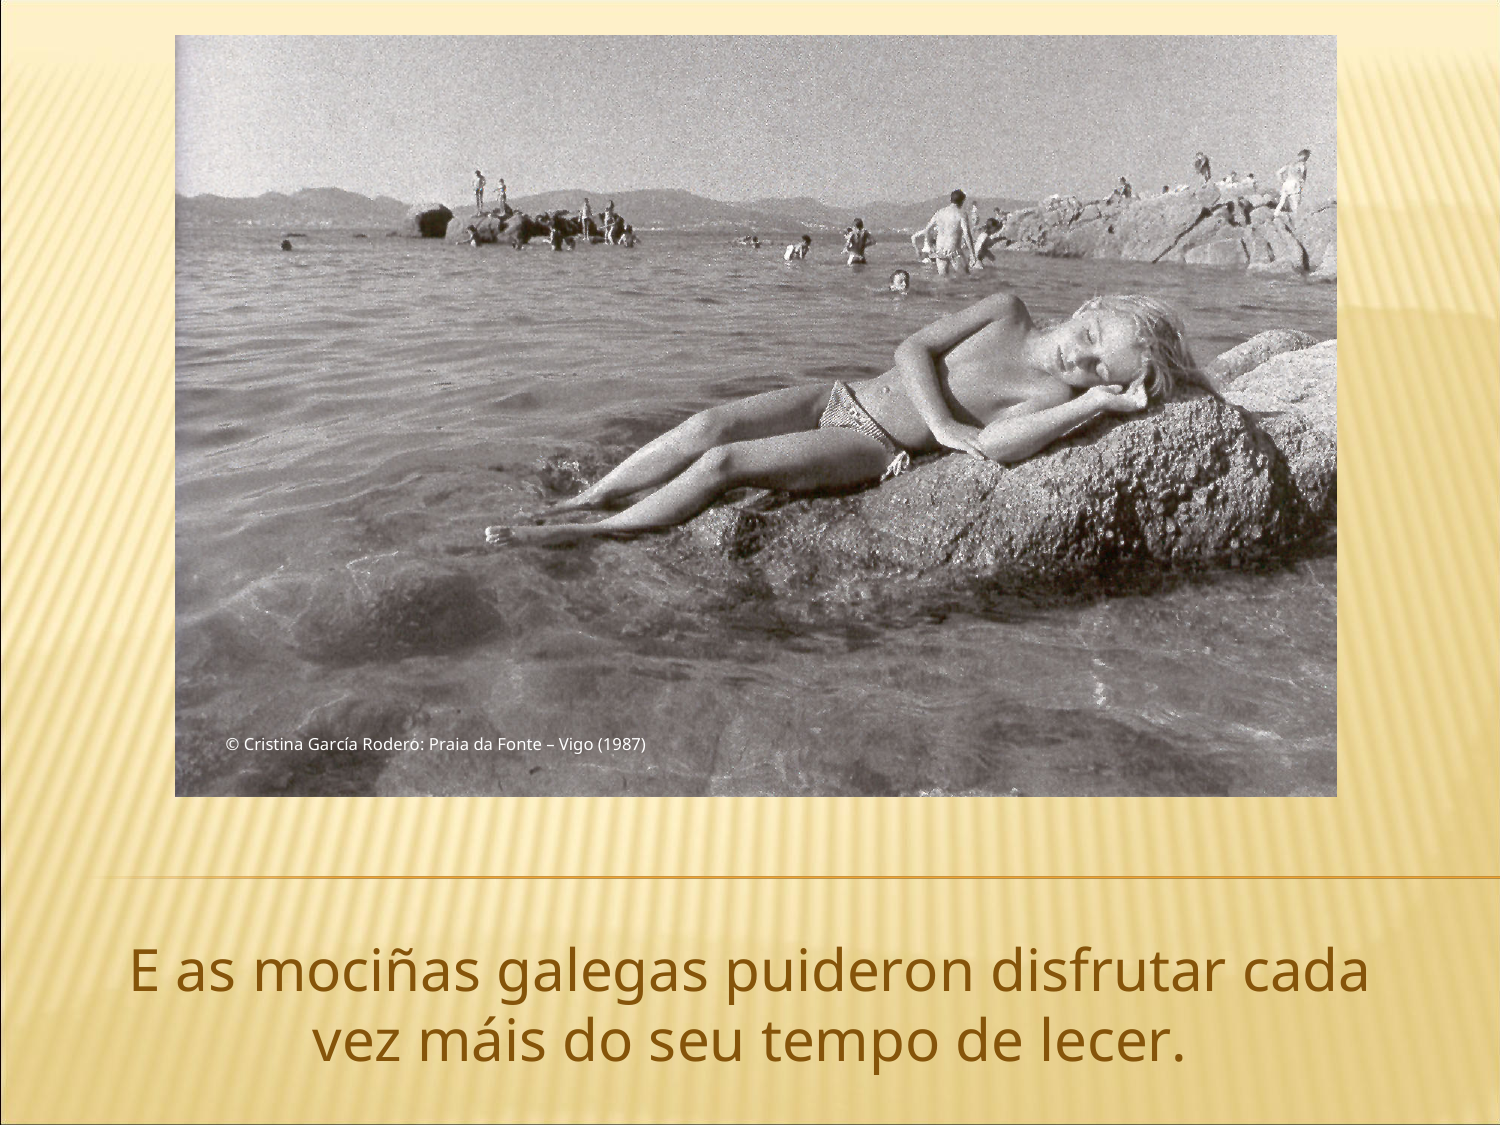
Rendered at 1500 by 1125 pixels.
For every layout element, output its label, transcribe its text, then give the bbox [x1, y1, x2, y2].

text_box © Cristina García Rodero: Praia da Fonte – Vigo (1987) [210, 726, 774, 762]
text_box E as mociñas galegas puideron disfrutar cada vez máis do seu tempo de lecer. [70, 925, 1430, 1082]
picture [0, 0, 1500, 1125]
